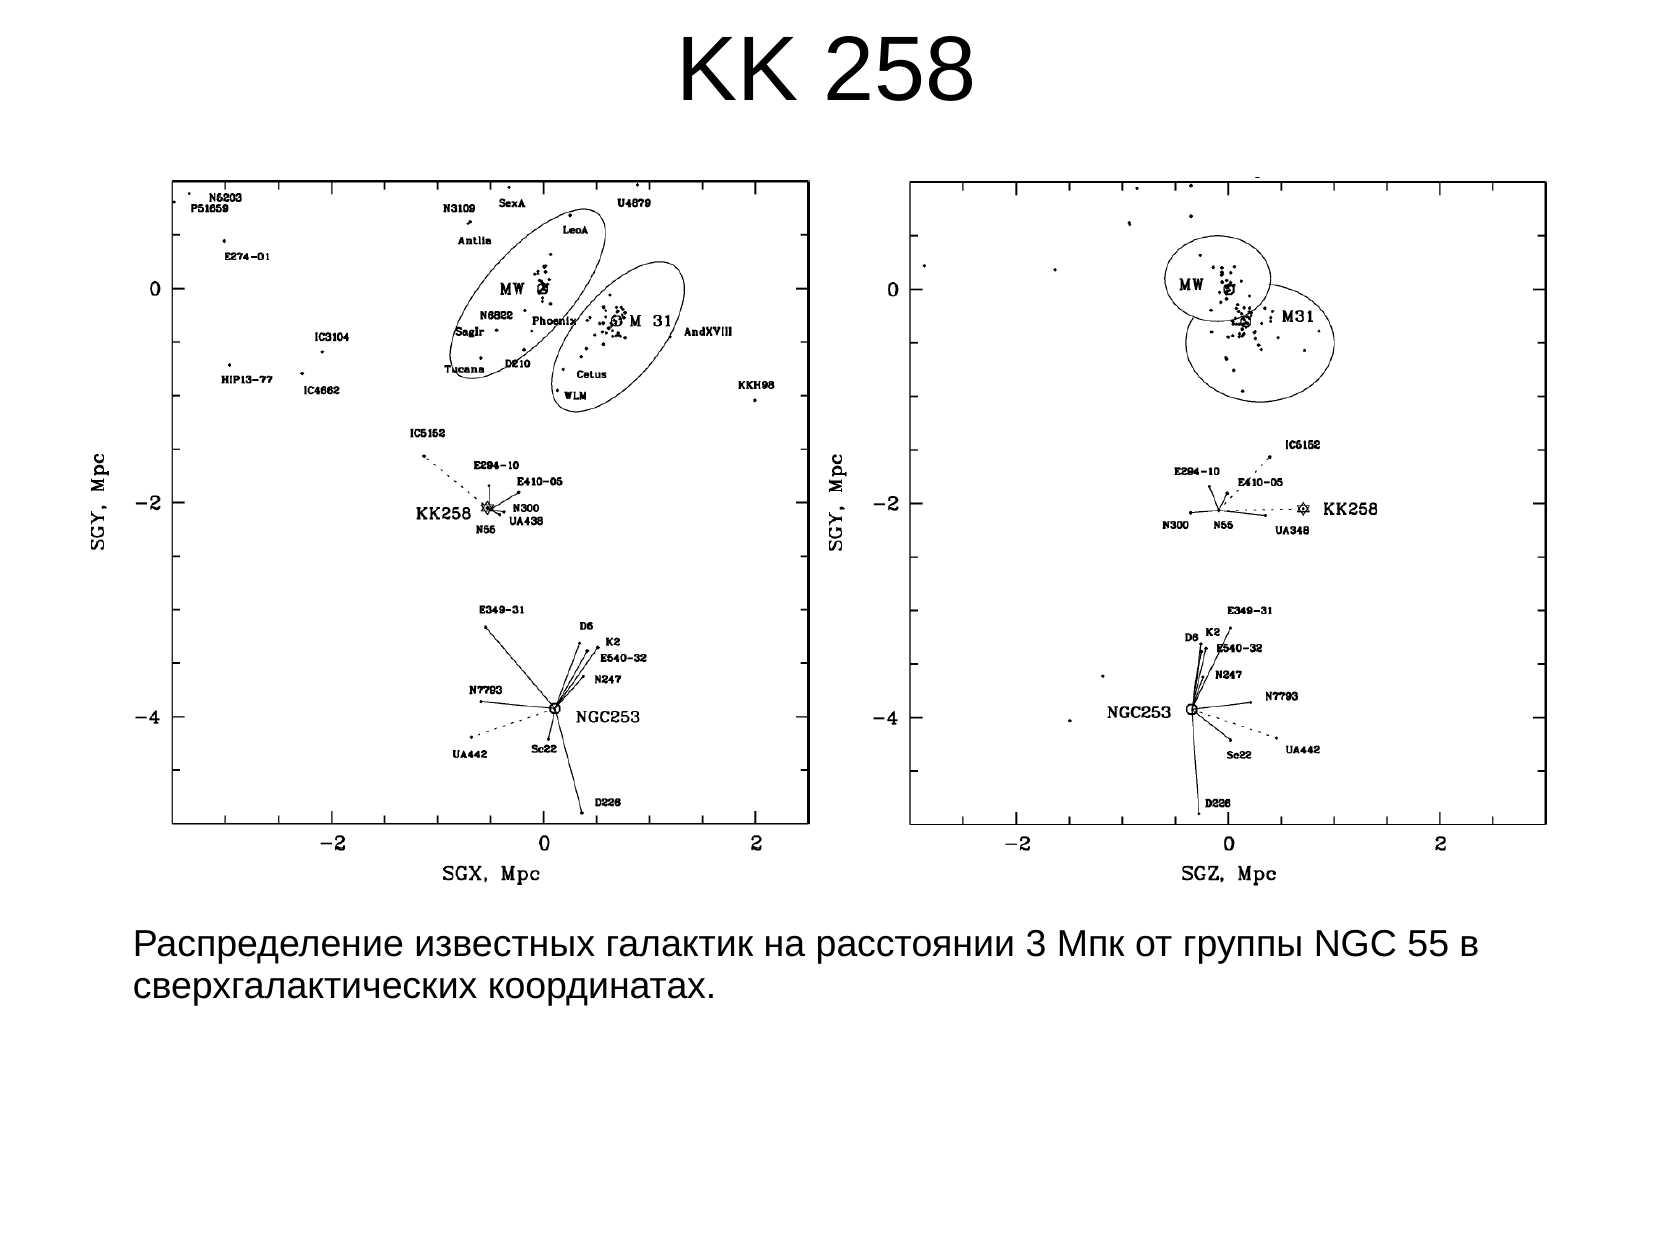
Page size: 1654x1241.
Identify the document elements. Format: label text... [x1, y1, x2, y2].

title KK 258 [82, 0, 1571, 139]
picture [826, 177, 1550, 886]
picture [88, 177, 812, 886]
text_box Распределение известных галактик на расстоянии 3 Мпк от группы NGC 55 в сверхгалактических координатах. [118, 915, 1595, 1015]
